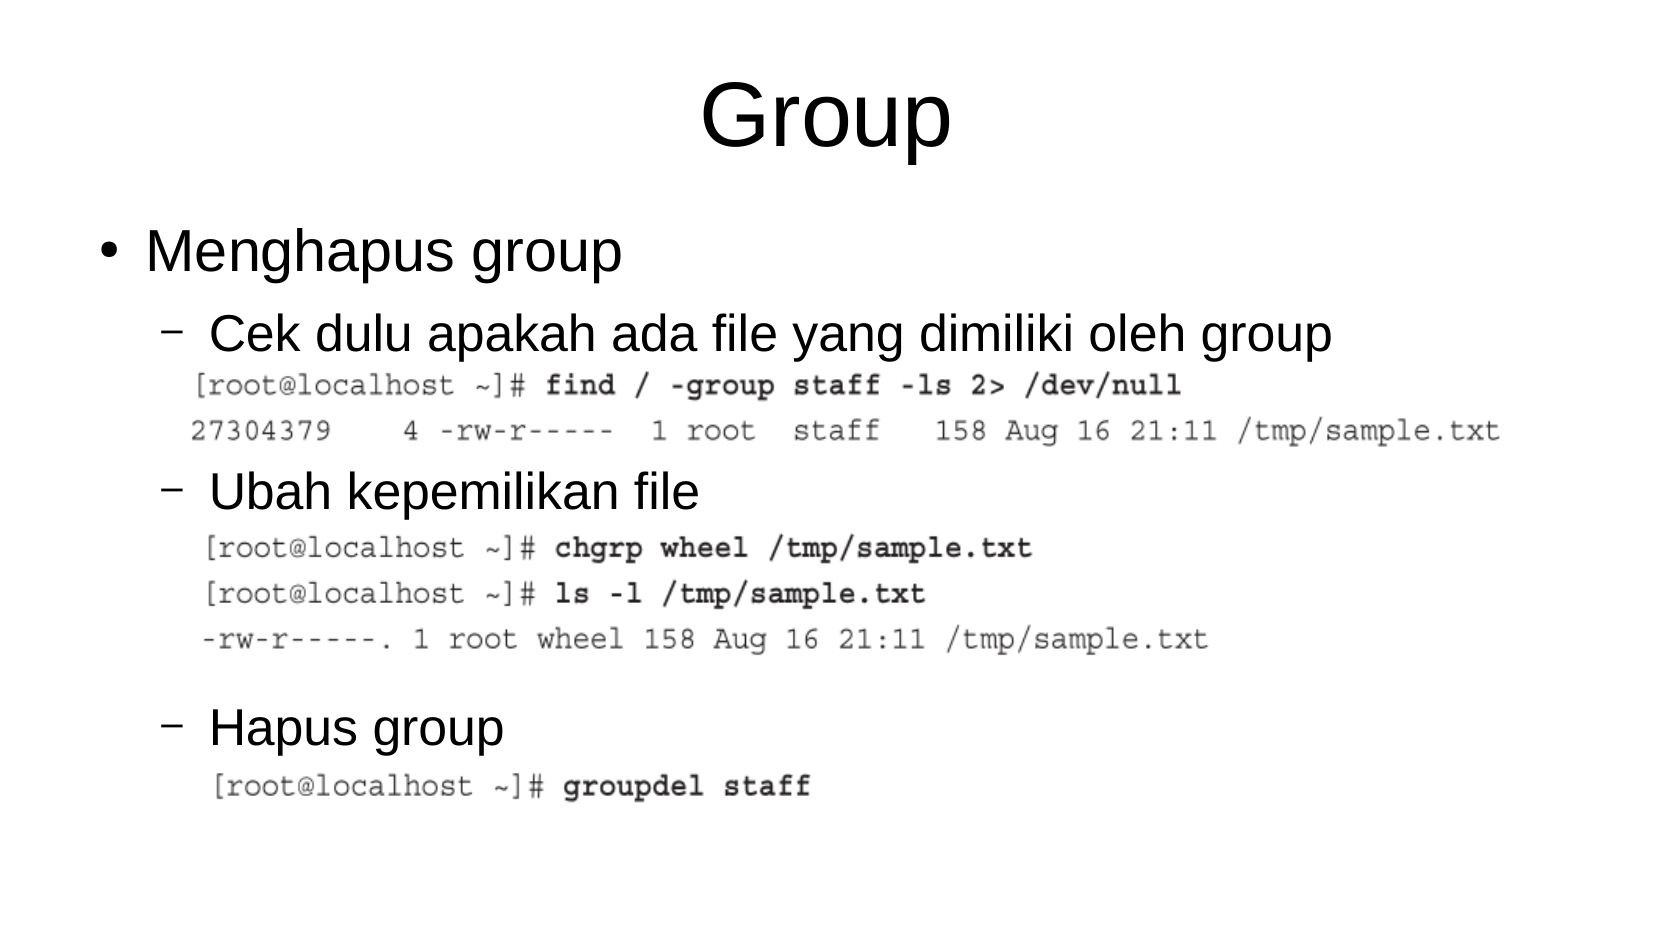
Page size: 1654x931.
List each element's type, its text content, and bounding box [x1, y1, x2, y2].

list Menghapus group Cek dulu apakah ada file yang dimiliki oleh group Ubah kepemilikan file Hapus group [82, 217, 1571, 758]
picture [203, 764, 826, 812]
title Group [82, 37, 1571, 193]
picture [180, 364, 1509, 451]
picture [195, 524, 1220, 663]
